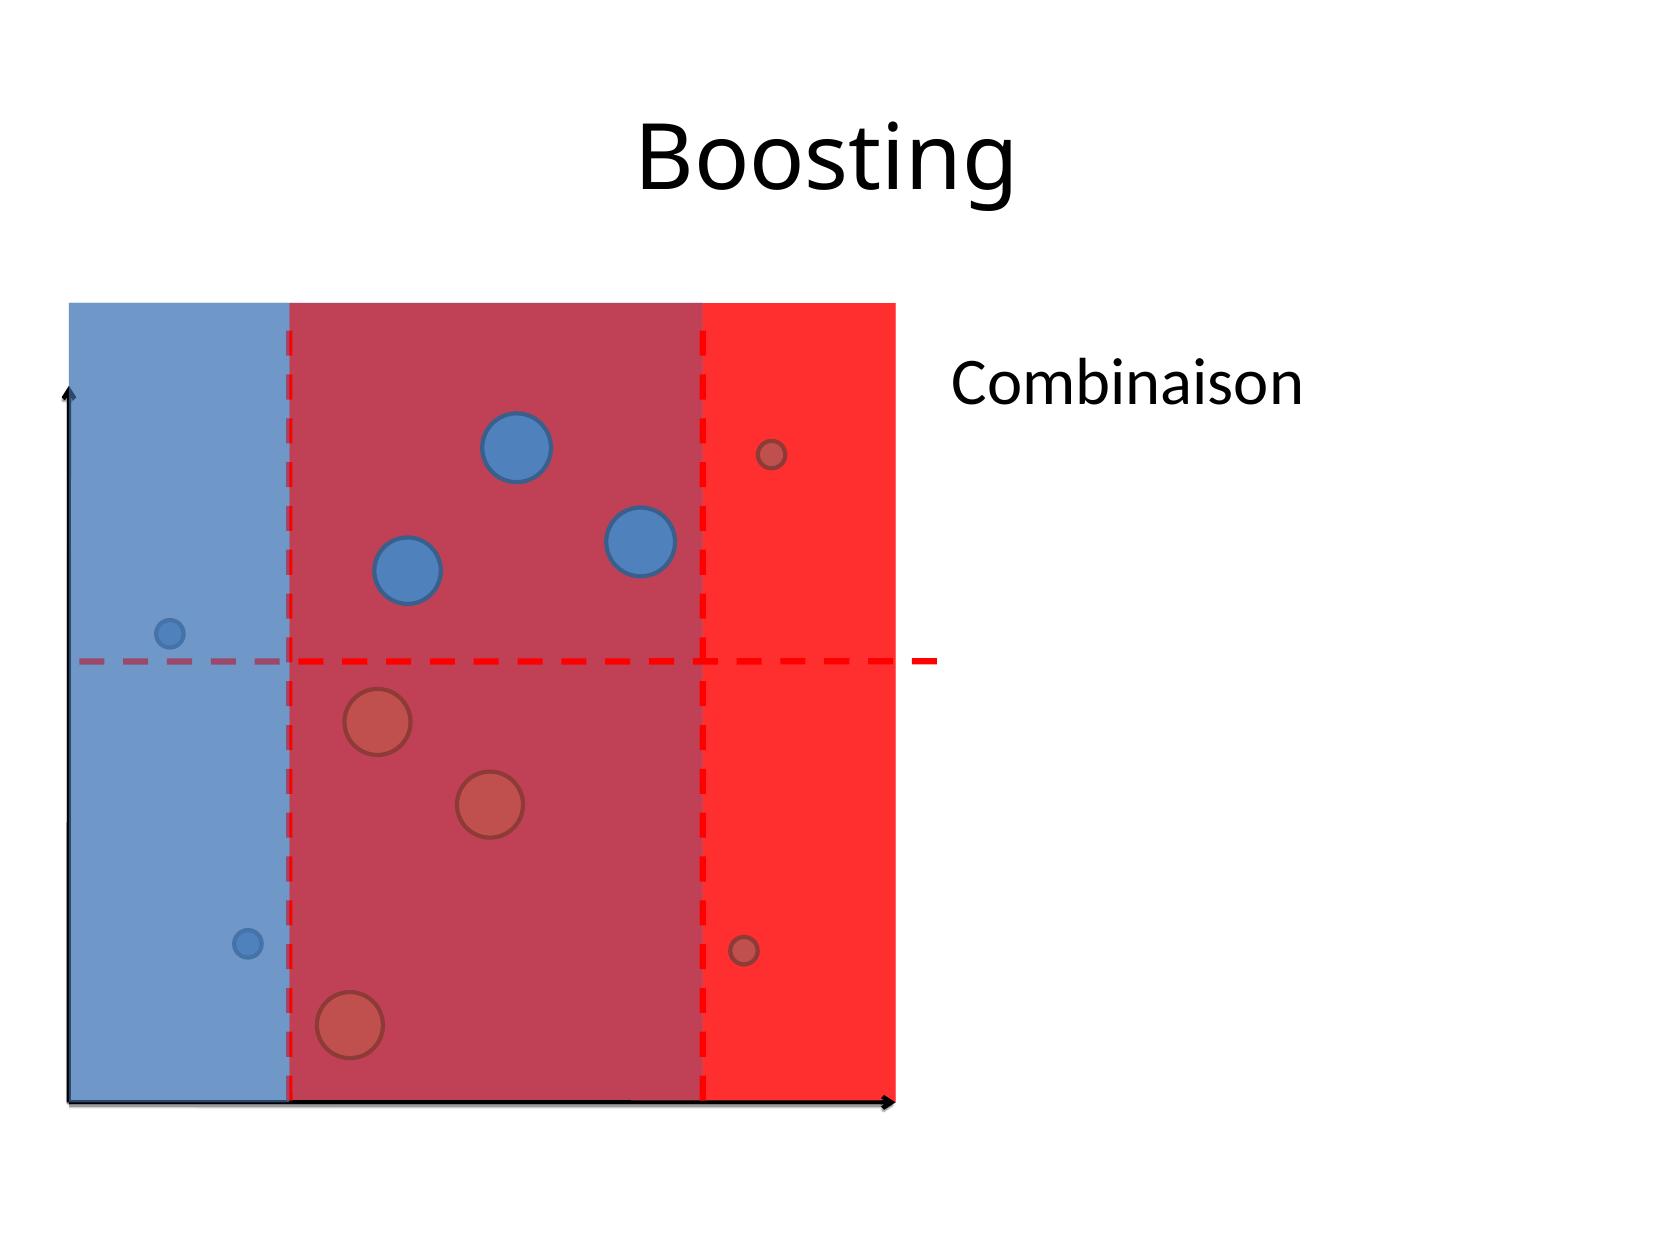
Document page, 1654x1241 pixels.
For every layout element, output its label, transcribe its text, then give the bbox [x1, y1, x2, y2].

title Boosting [82, 49, 1571, 257]
text_box [68, 302, 896, 1103]
text_box Combinaison [936, 330, 1475, 426]
